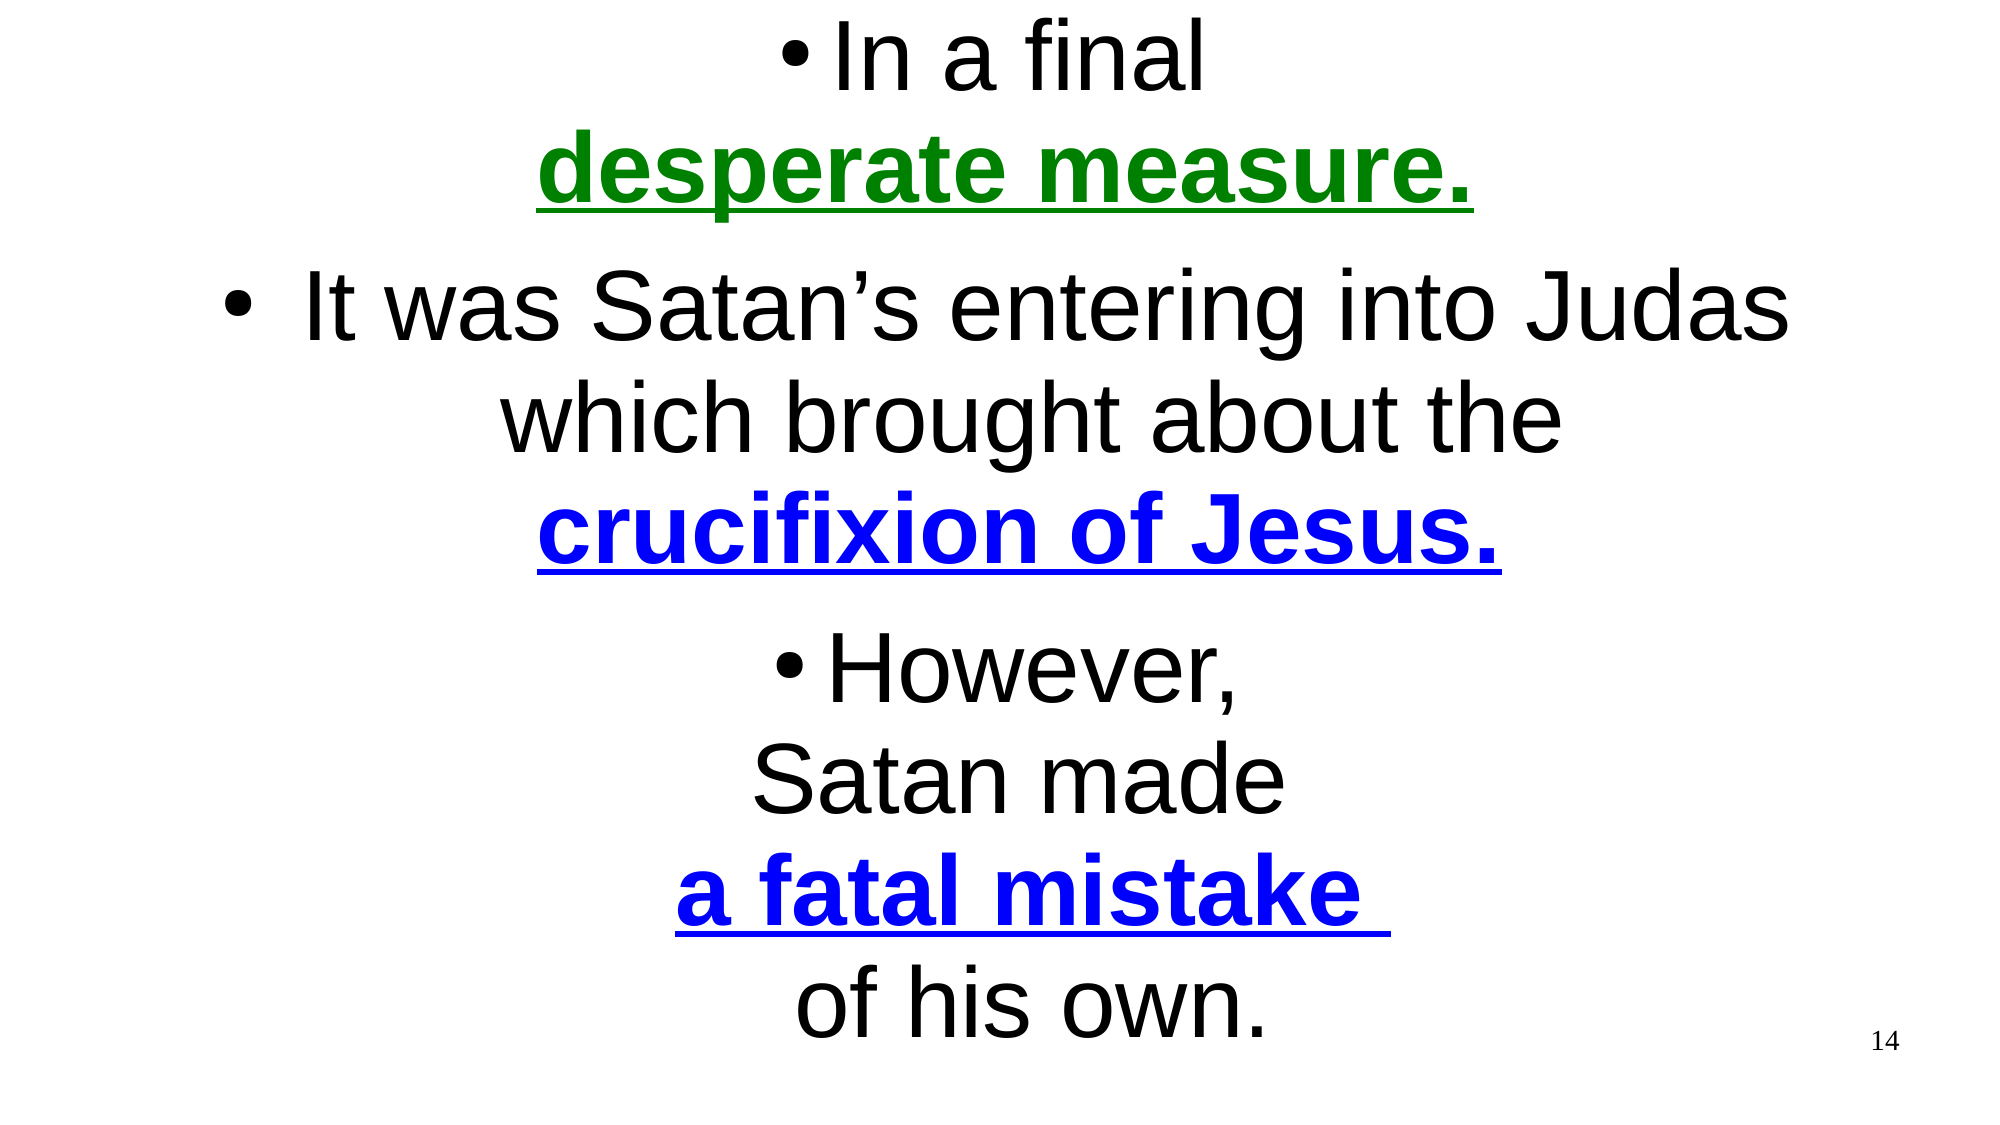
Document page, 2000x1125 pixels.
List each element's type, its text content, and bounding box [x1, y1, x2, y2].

list In a final desperate measure. It was Satan’s entering into Judas which brought about the crucifixion of Jesus. However, Satan made a fatal mistake of his own. [0, 0, 1996, 1123]
